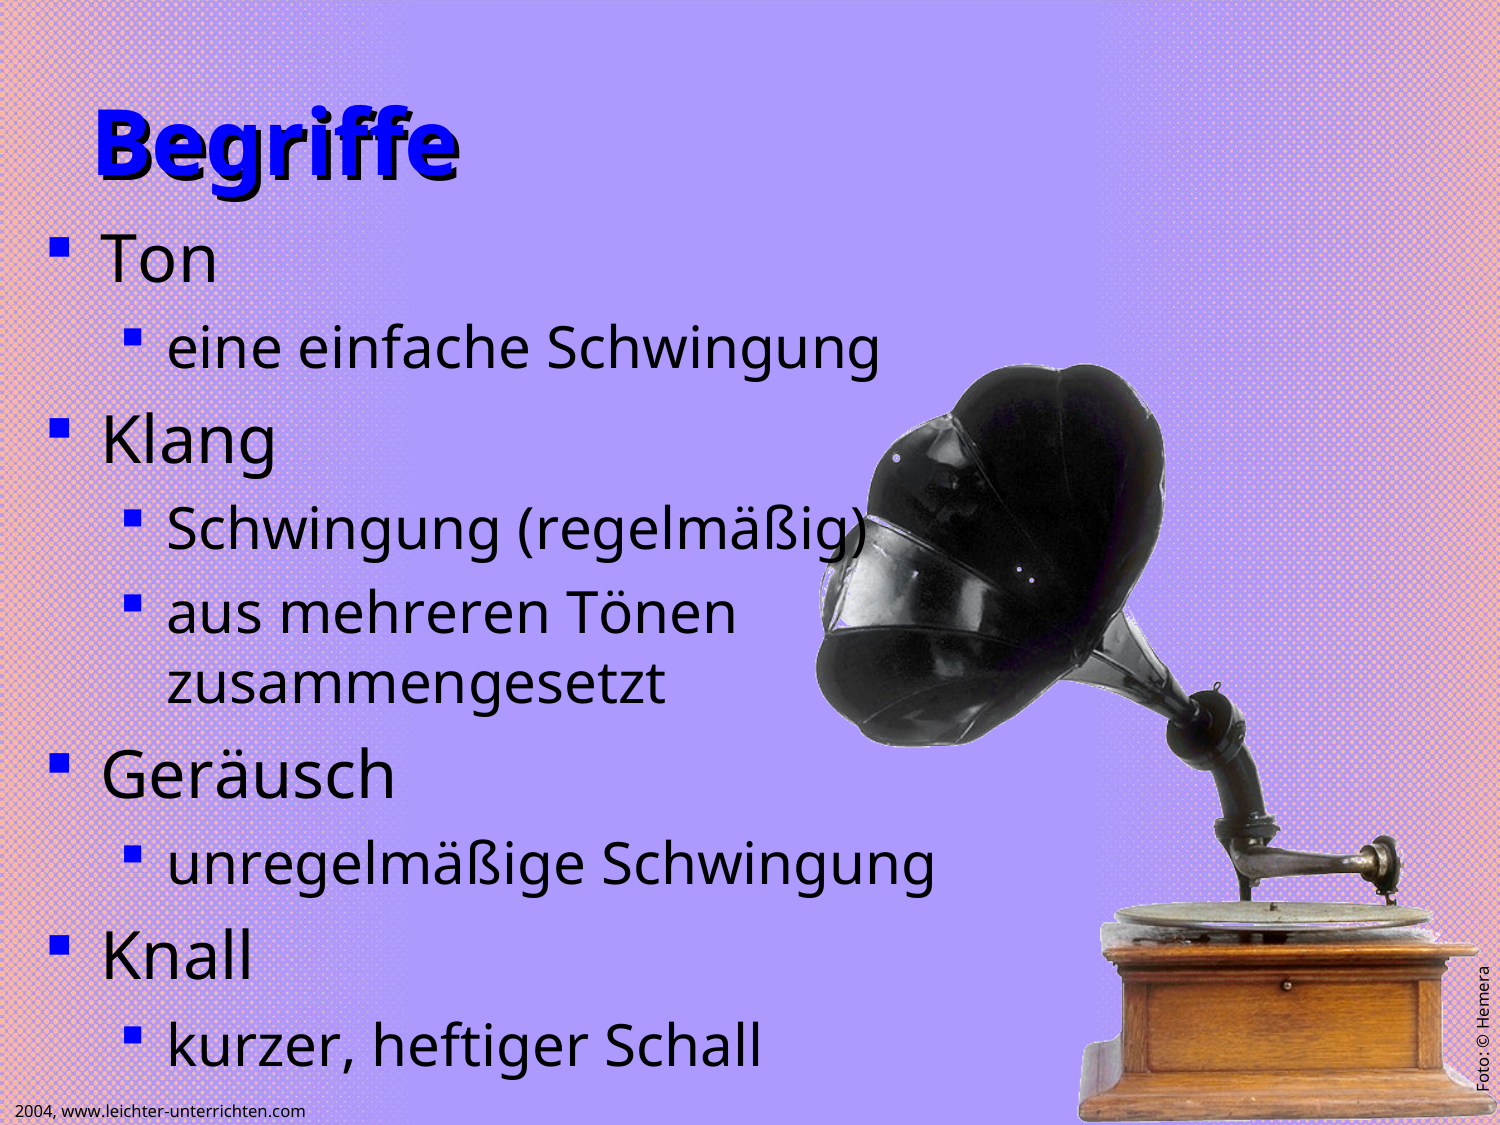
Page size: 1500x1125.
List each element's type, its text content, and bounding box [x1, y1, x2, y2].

list Ton eine einfache Schwingung Klang Schwingung (regelmäßig) aus mehreren Tönen zusammengesetzt Geräusch unregelmäßige Schwingung Knall kurzer, heftiger Schall [29, 207, 1380, 1125]
title Begriffe [75, 45, 1426, 233]
picture [0, 0, 1500, 1125]
text_box Foto: © Hemera [1464, 951, 1500, 1107]
